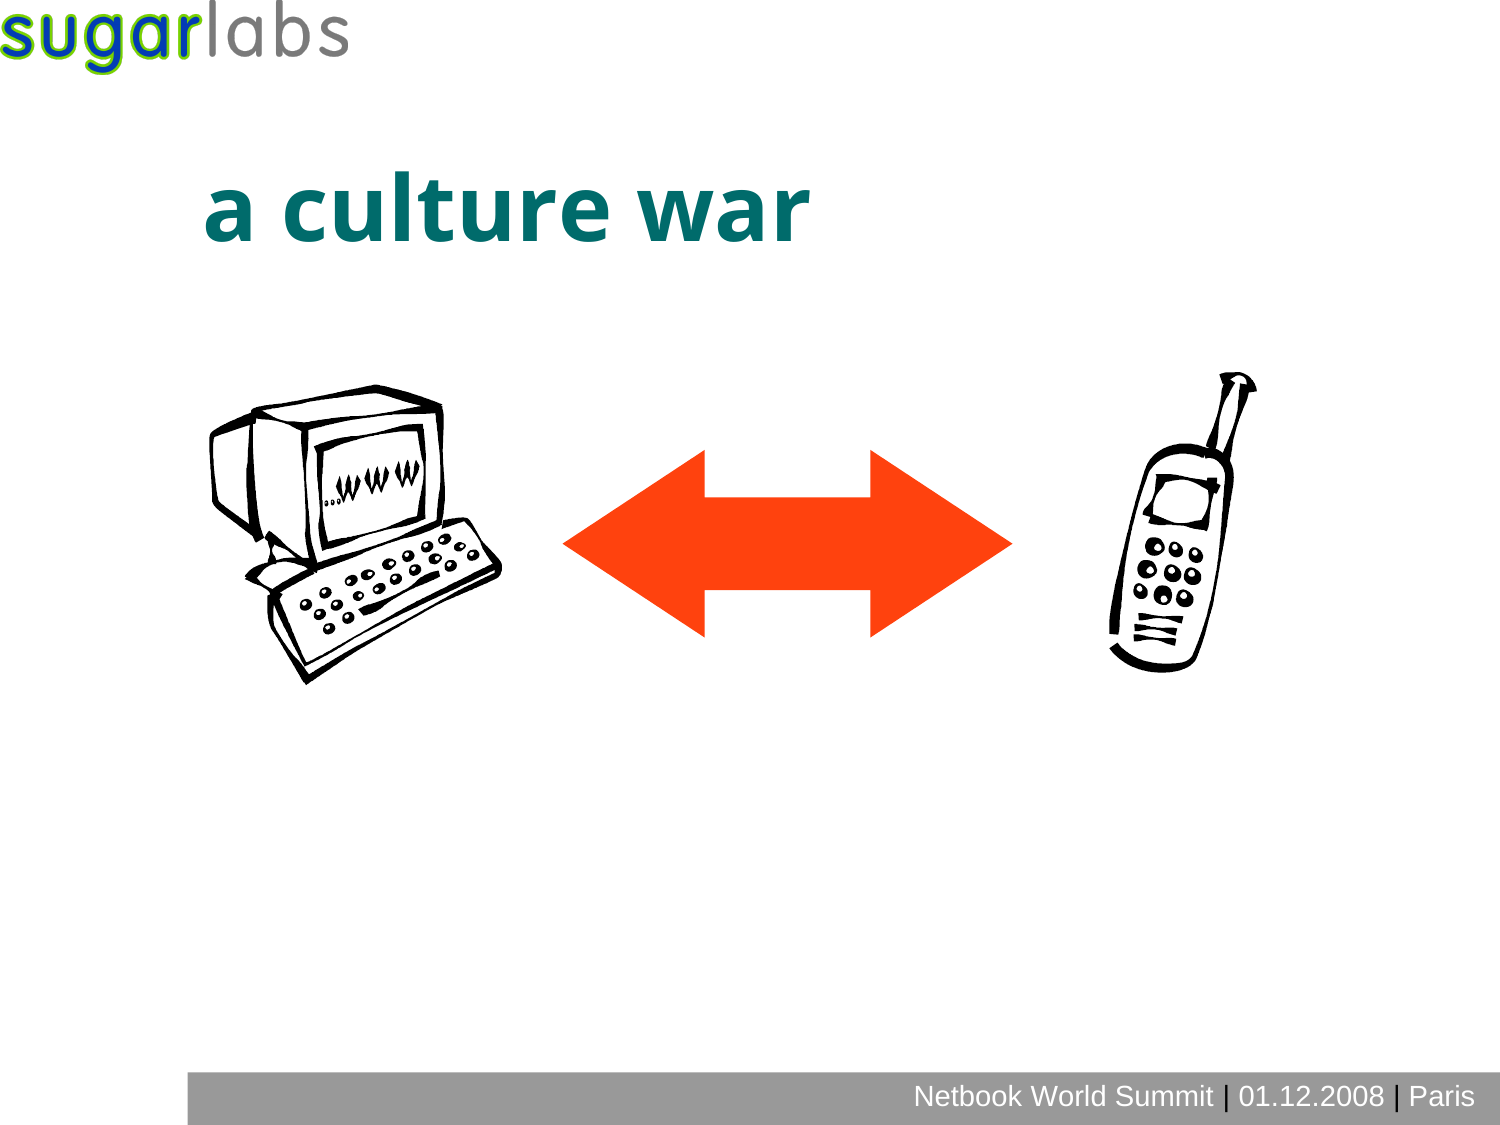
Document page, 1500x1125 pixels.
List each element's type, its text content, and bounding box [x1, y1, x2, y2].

title a culture war [187, 67, 1500, 346]
picture [0, 0, 348, 75]
picture [209, 384, 502, 686]
picture [1109, 372, 1257, 673]
text_box [562, 449, 1013, 638]
